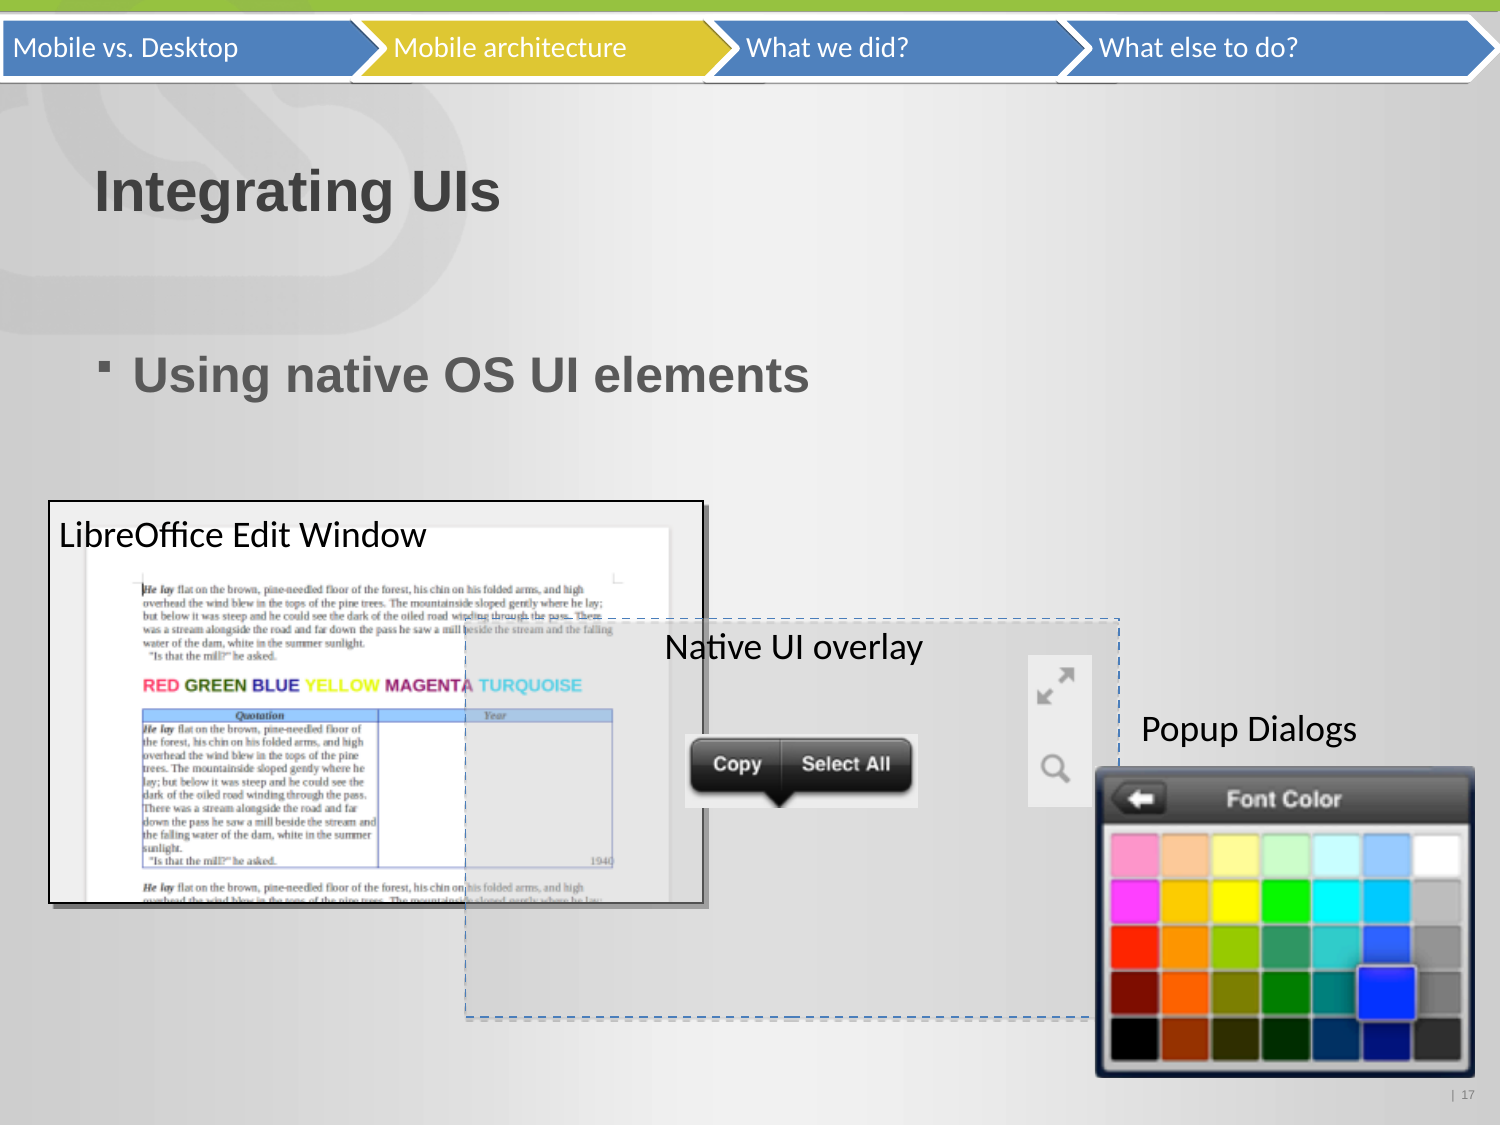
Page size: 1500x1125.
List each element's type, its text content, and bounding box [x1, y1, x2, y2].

list Using native OS UI elements [81, 909, 1395, 1091]
picture [0, 0, 1500, 47]
list Integrating UIs [79, 146, 1388, 300]
text_box LibreOffice Edit Window [44, 503, 692, 563]
picture [0, 49, 1500, 1125]
text_box Popup Dialogs [1126, 696, 1499, 757]
text_box Mobile architecture [353, 17, 736, 80]
text_box What else to do? [1058, 17, 1500, 80]
text_box What we did? [705, 17, 1088, 80]
text_box [465, 618, 1120, 1018]
text_box Native UI overlay [470, 614, 1118, 675]
list Using native OS UI elements [81, 334, 1395, 766]
text_box Mobile vs. Desktop [0, 17, 383, 80]
